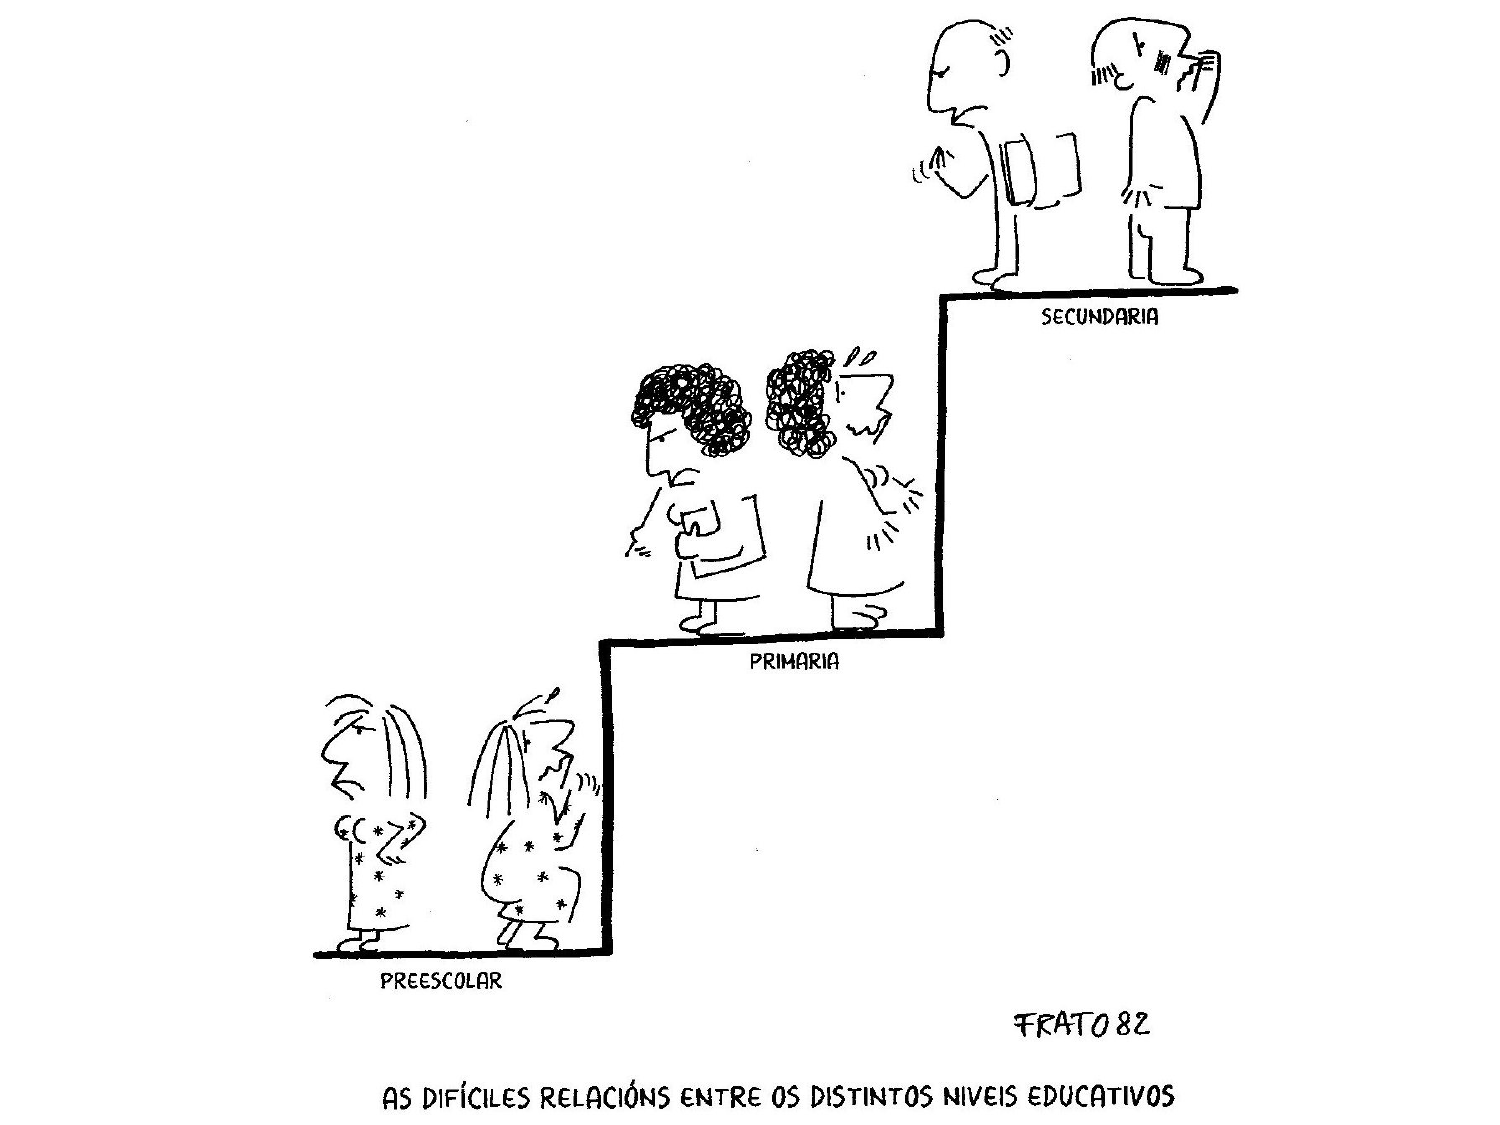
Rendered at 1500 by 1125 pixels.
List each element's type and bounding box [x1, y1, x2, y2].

picture [289, 0, 1254, 1125]
